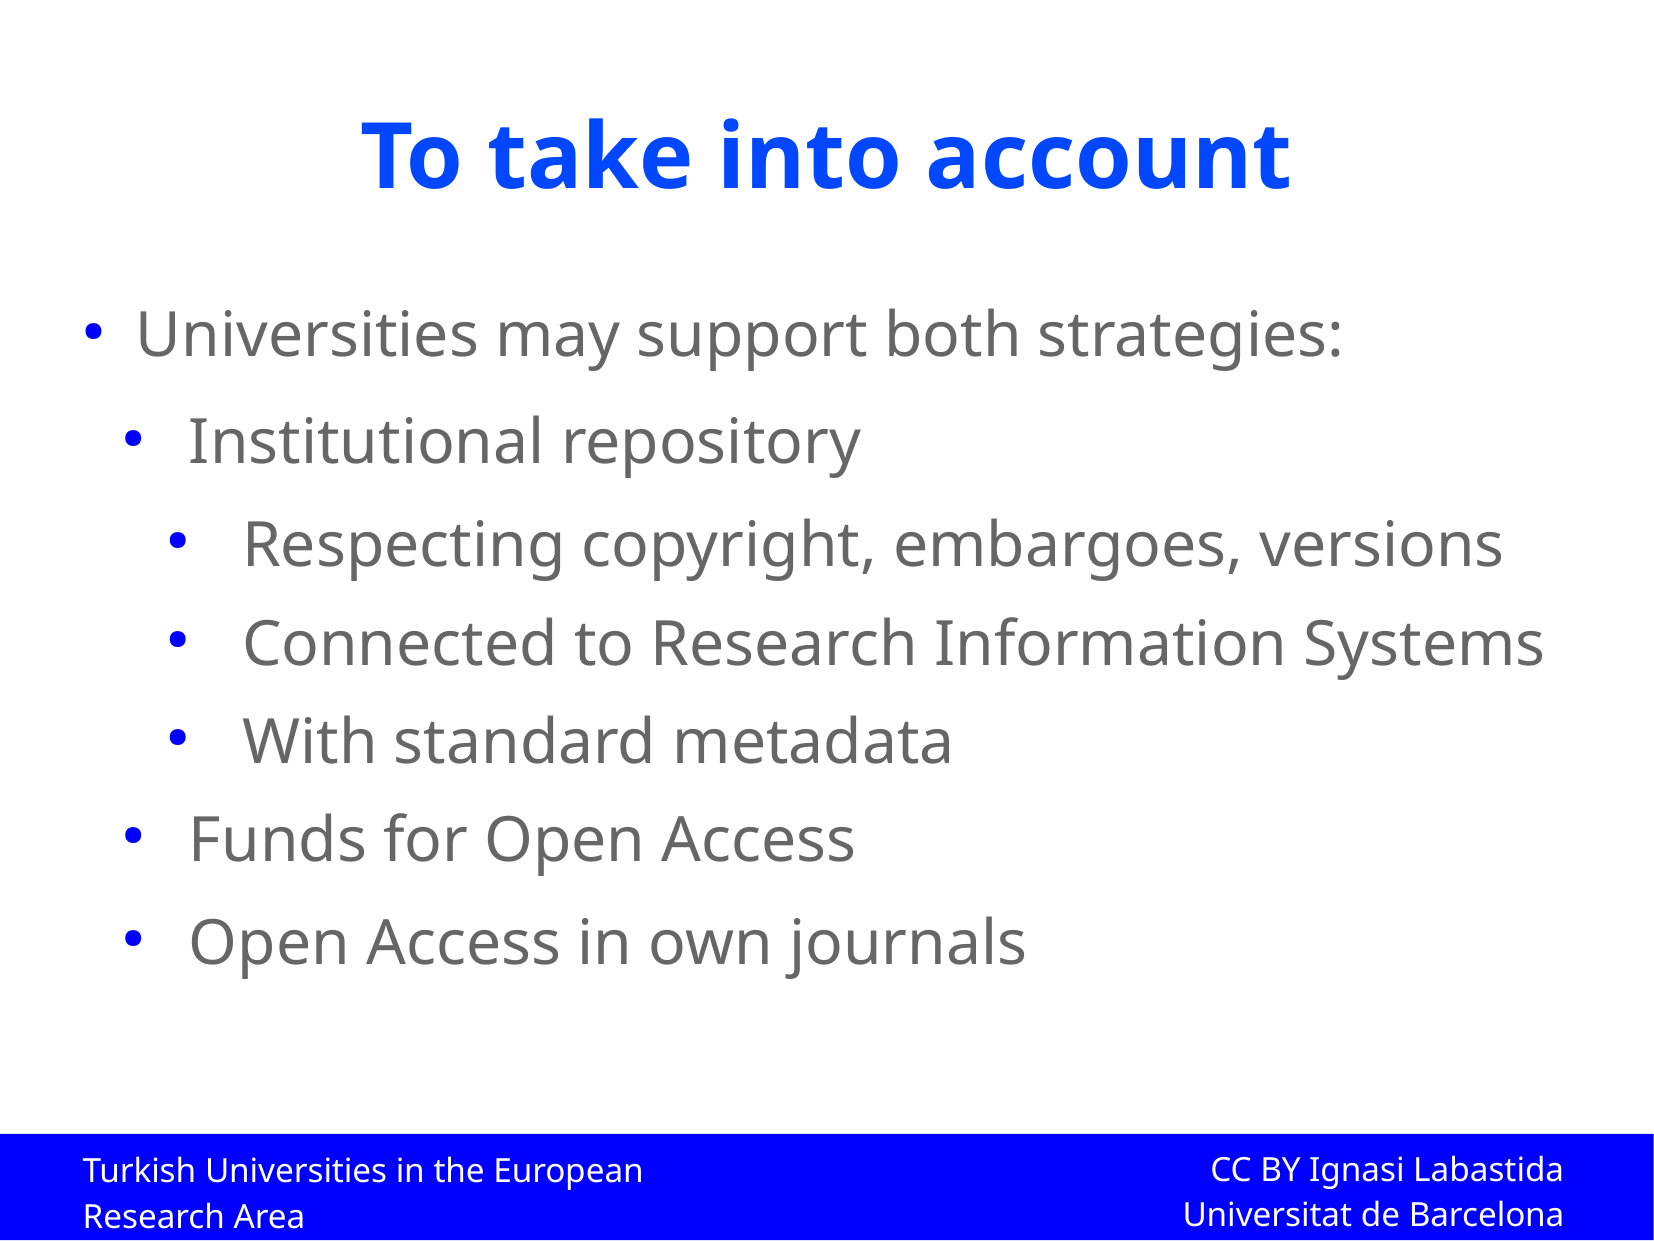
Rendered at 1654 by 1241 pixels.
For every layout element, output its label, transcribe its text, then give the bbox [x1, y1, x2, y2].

title To take into account [82, 49, 1571, 257]
list Universities may support both strategies: Institutional repository Respecting copyright, embargoes, versions Connected to Research Information Systems With standard metadata Funds for Open Access Open Access in own journals [82, 290, 1571, 1109]
